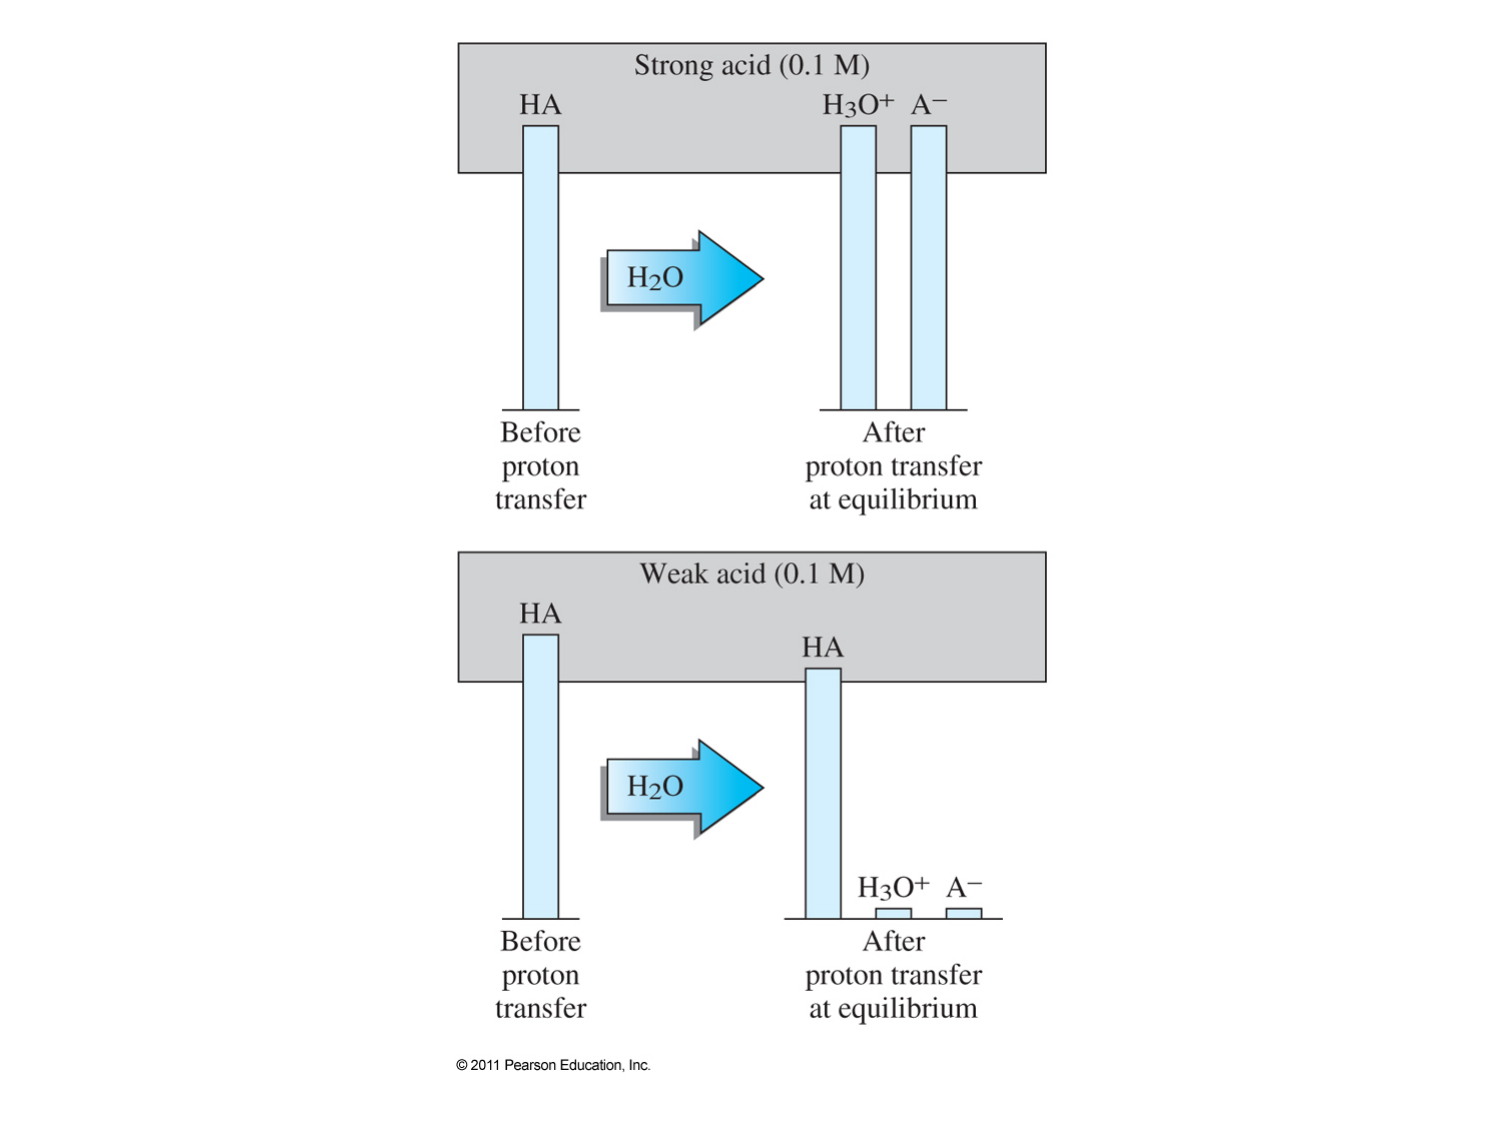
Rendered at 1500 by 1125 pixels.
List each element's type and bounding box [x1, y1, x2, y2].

picture [437, 22, 1067, 1103]
